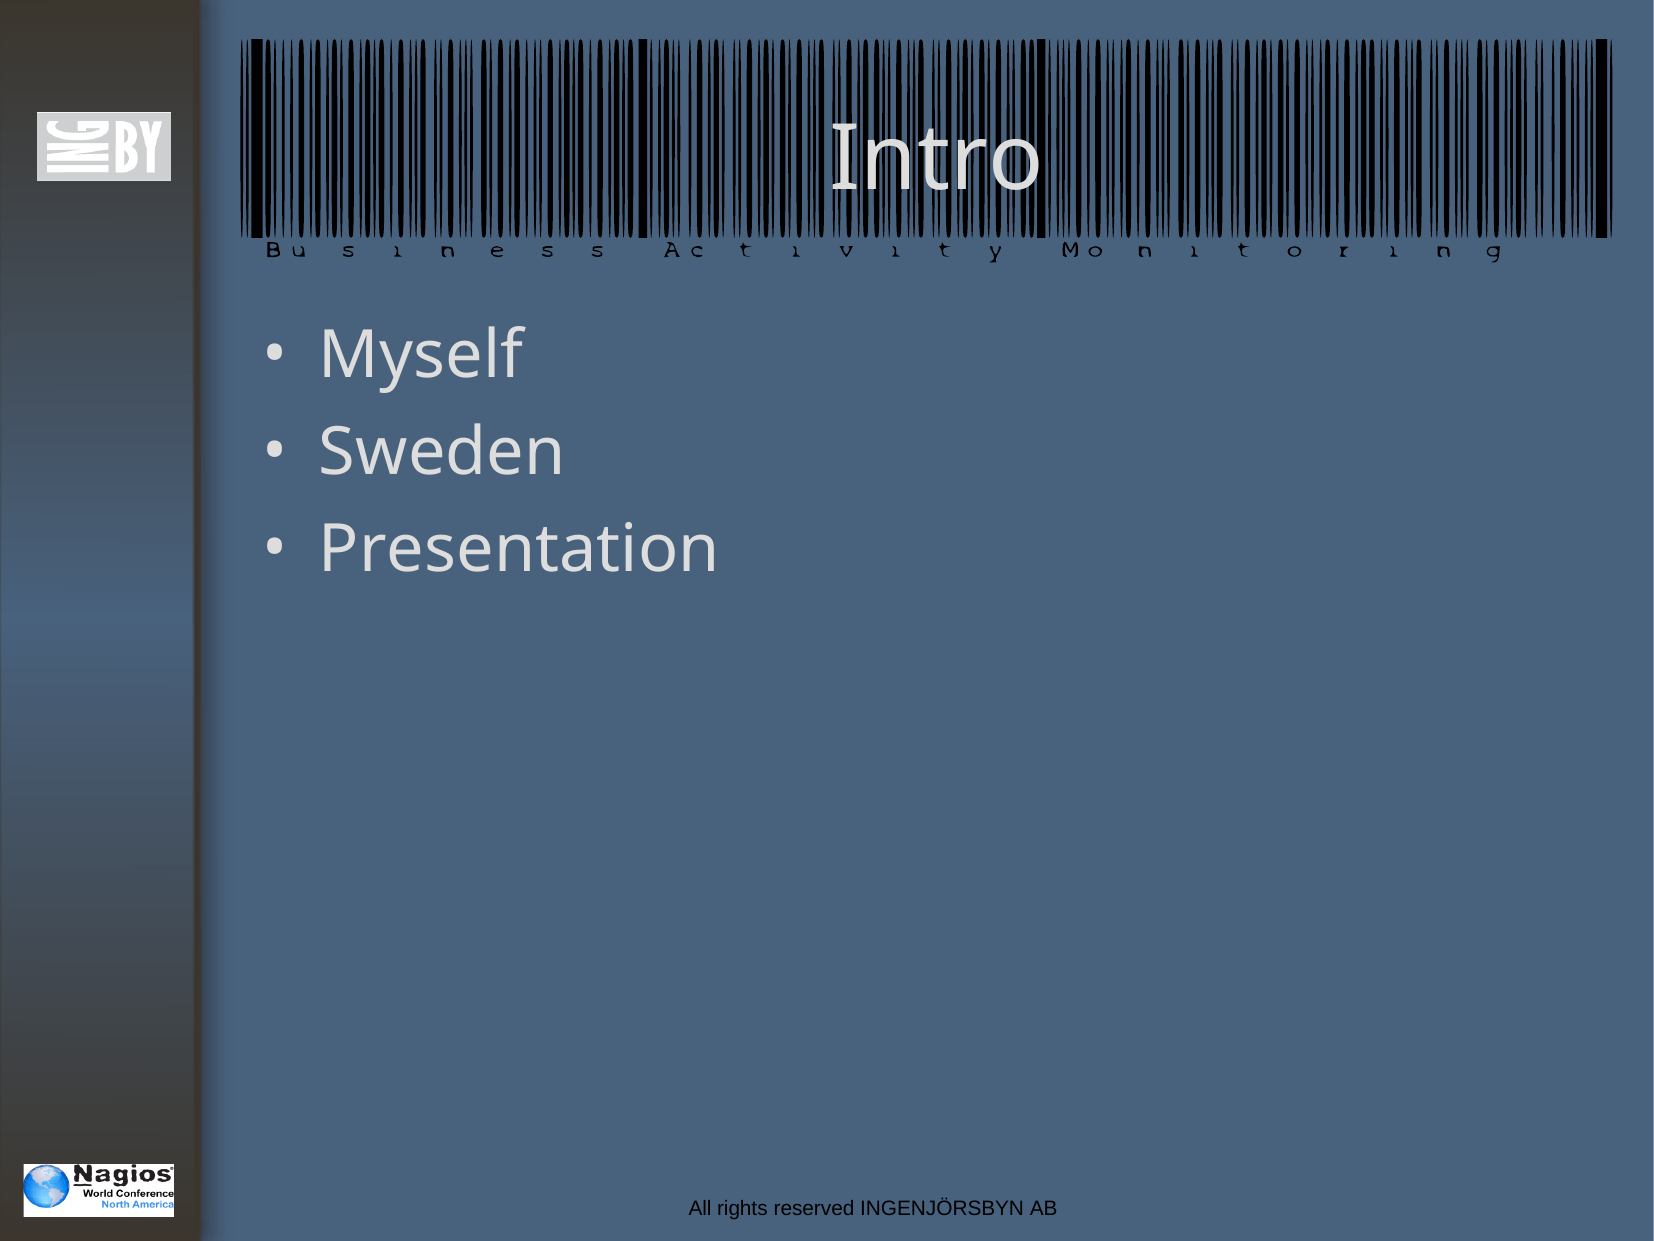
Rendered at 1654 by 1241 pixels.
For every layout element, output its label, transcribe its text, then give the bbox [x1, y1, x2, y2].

title Intro [261, 40, 1613, 265]
list Myself Sweden Presentation [247, 303, 1613, 1119]
picture [0, 0, 1654, 1241]
